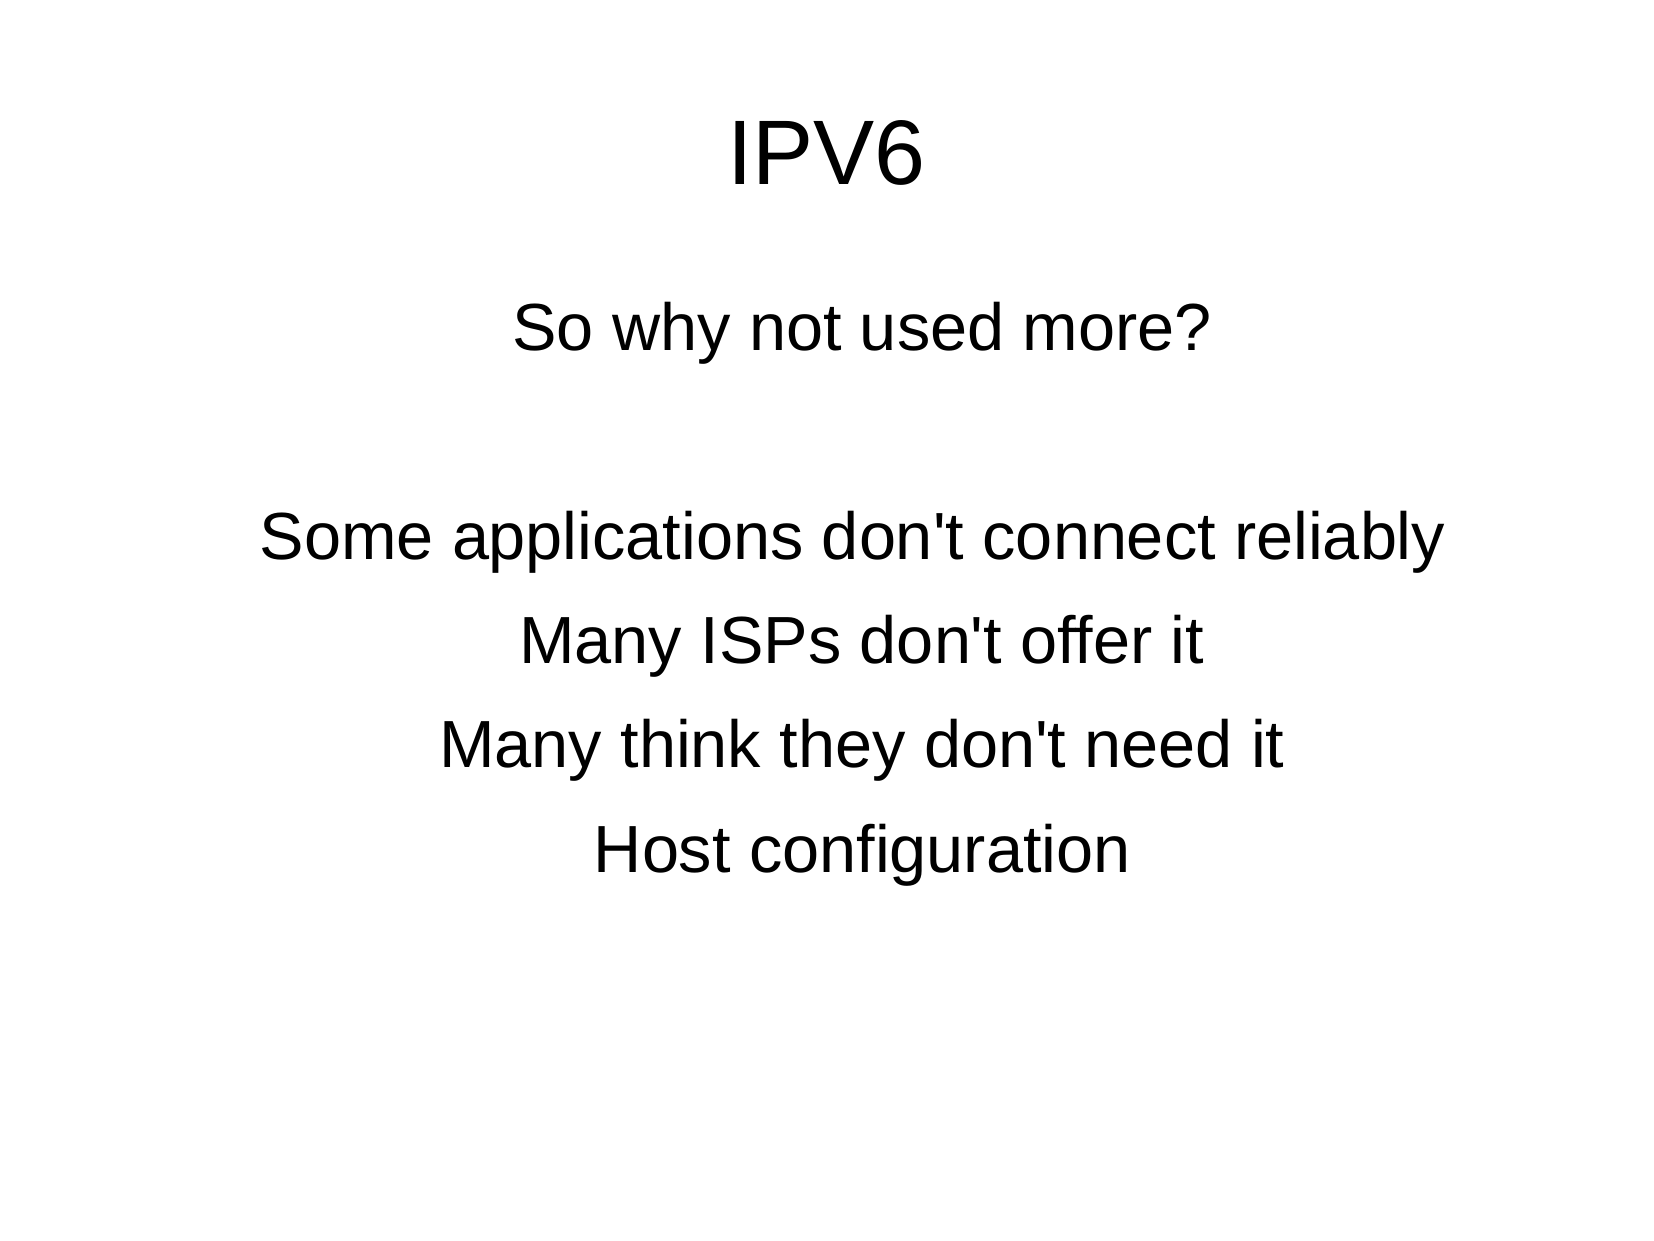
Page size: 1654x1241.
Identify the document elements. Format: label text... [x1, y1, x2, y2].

list So why not used more? Some applications don't connect reliably Many ISPs don't offer it Many think they don't need it Host configuration [82, 290, 1571, 1010]
title IPV6 [82, 49, 1571, 257]
